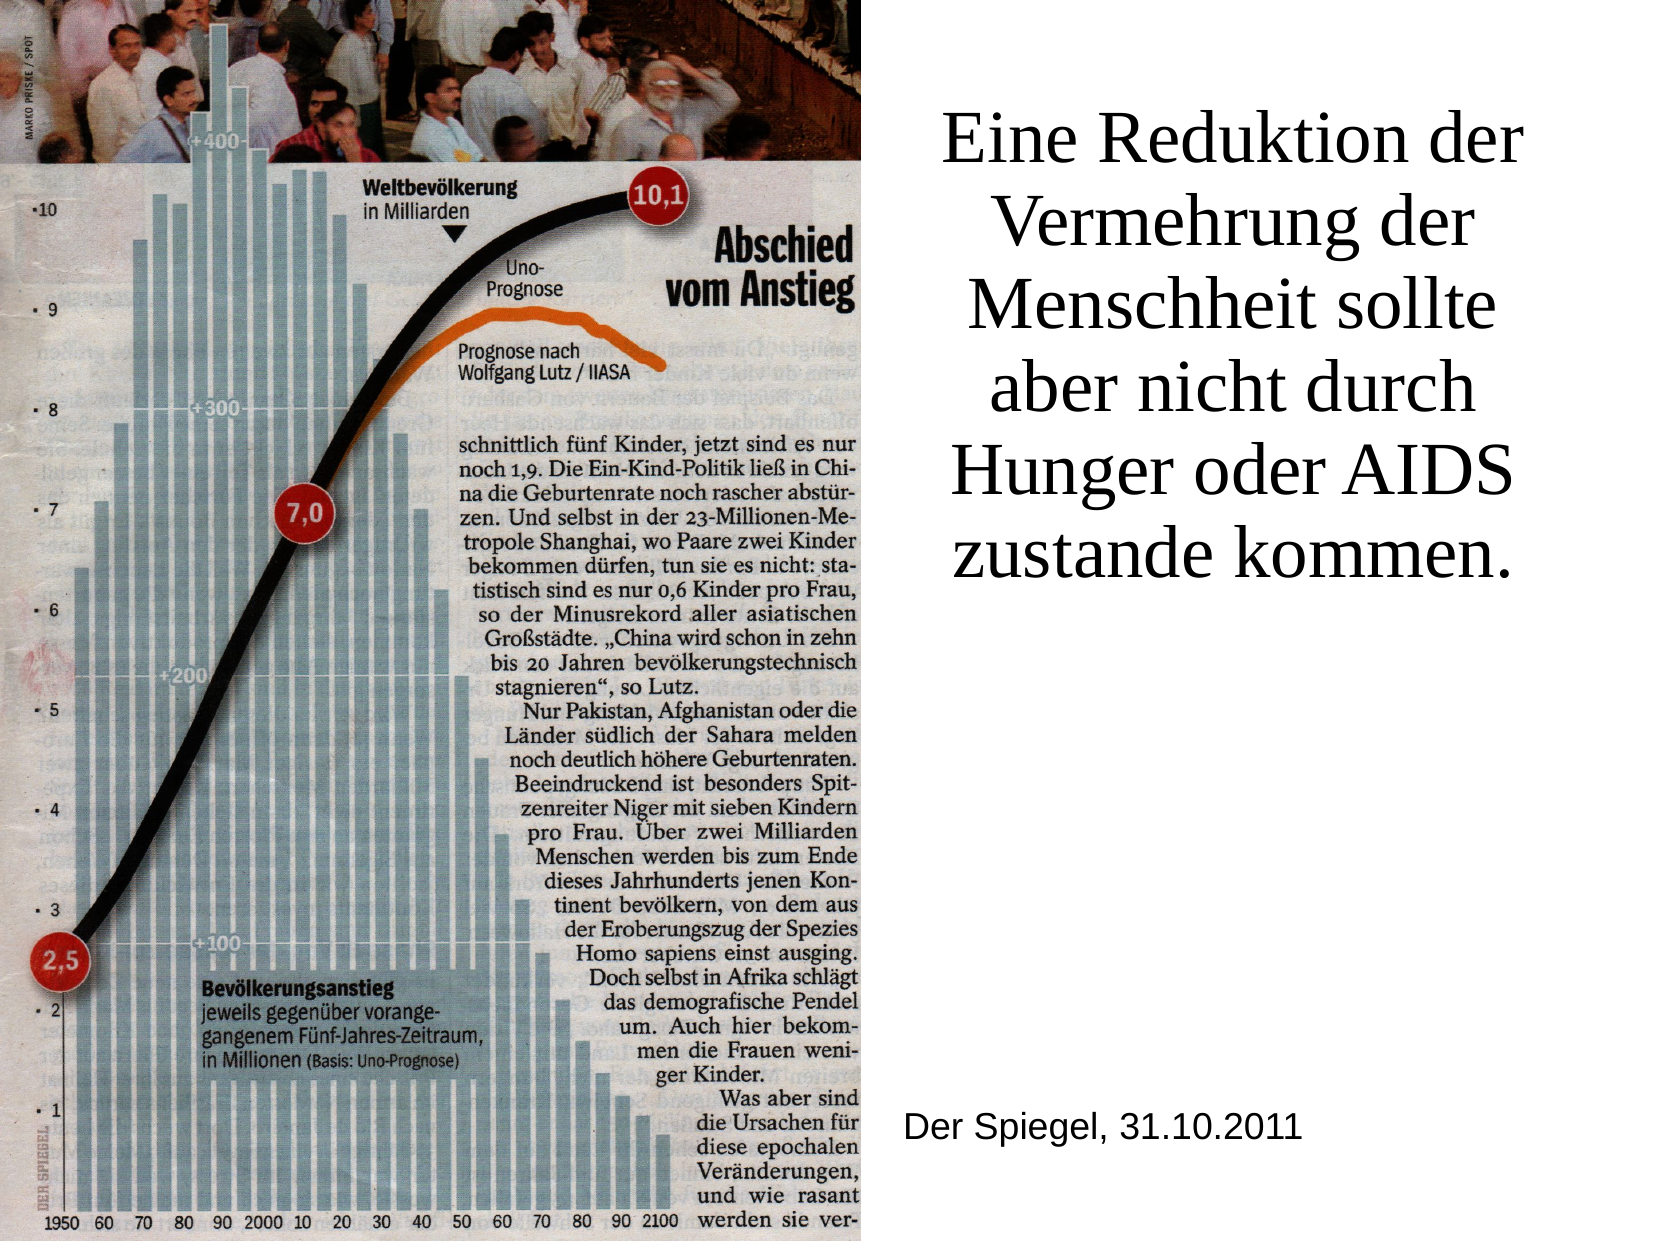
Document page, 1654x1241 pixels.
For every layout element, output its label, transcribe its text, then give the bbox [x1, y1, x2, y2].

text_box Der Spiegel, 31.10.2011 [888, 1098, 1322, 1156]
picture [0, 0, 861, 1241]
text_box Eine Reduktion der Vermehrung der Menschheit sollte aber nicht durch Hunger oder AIDS zustande kommen. [927, 88, 1548, 602]
